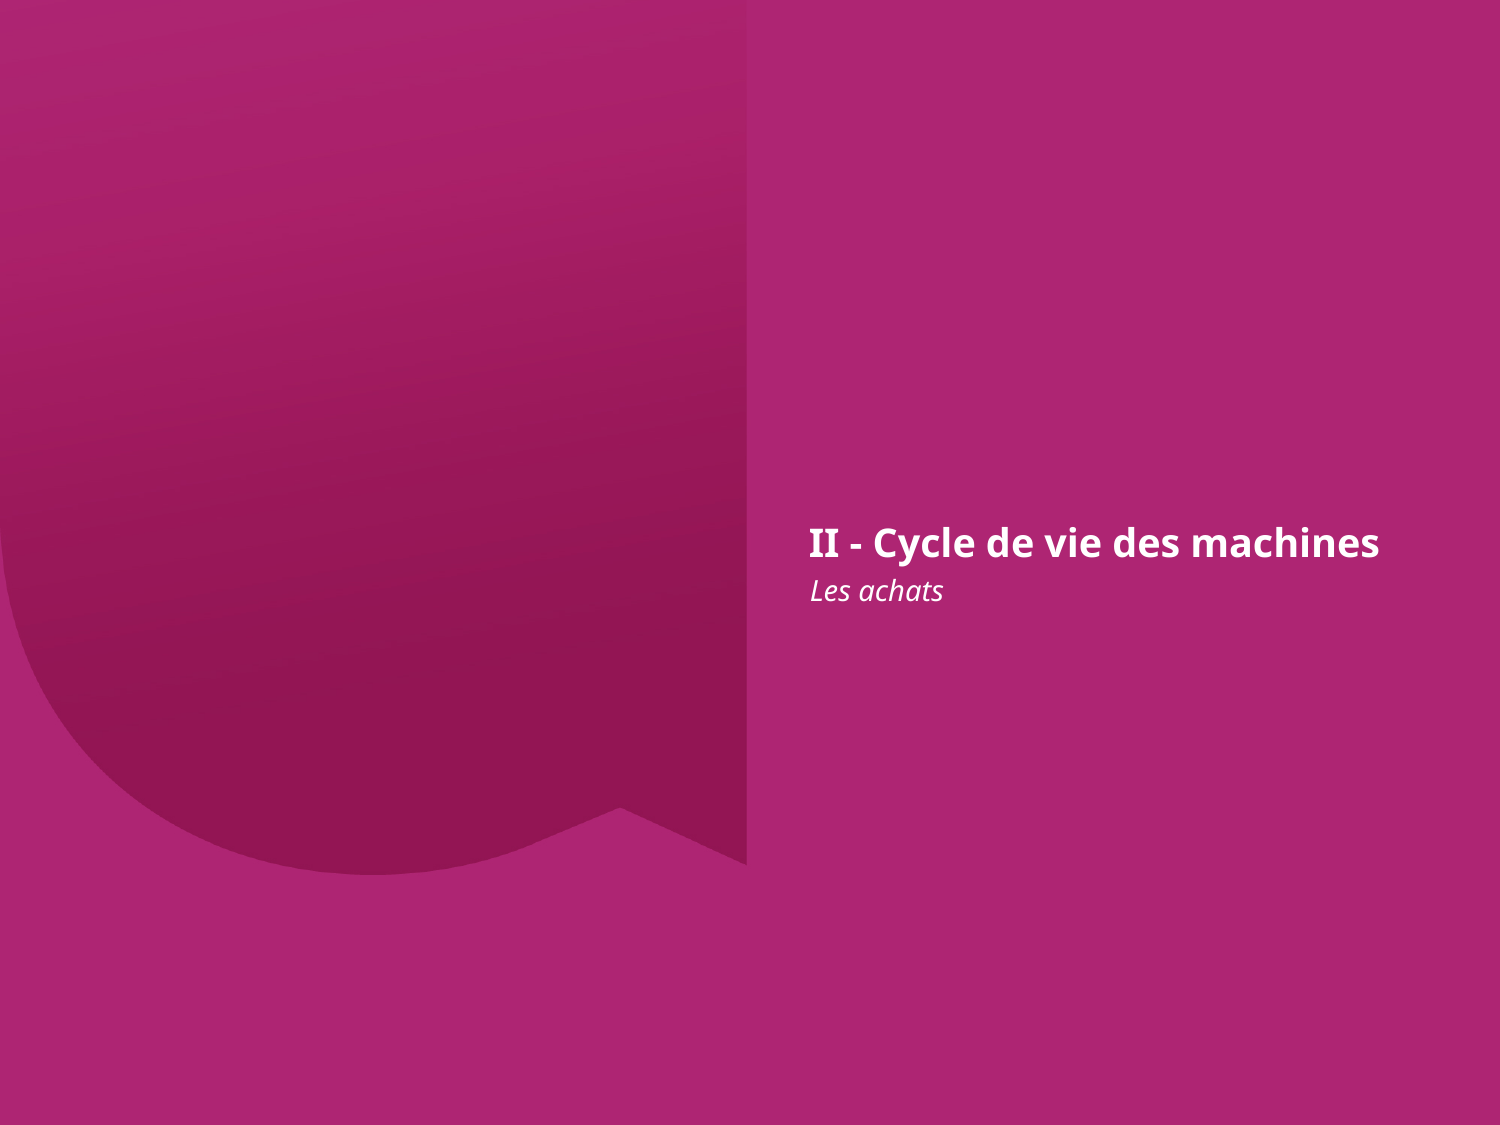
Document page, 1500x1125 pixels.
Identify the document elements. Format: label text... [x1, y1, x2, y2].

list II - Cycle de vie des machines Les achats [750, 0, 1500, 1125]
picture [0, 0, 750, 1125]
